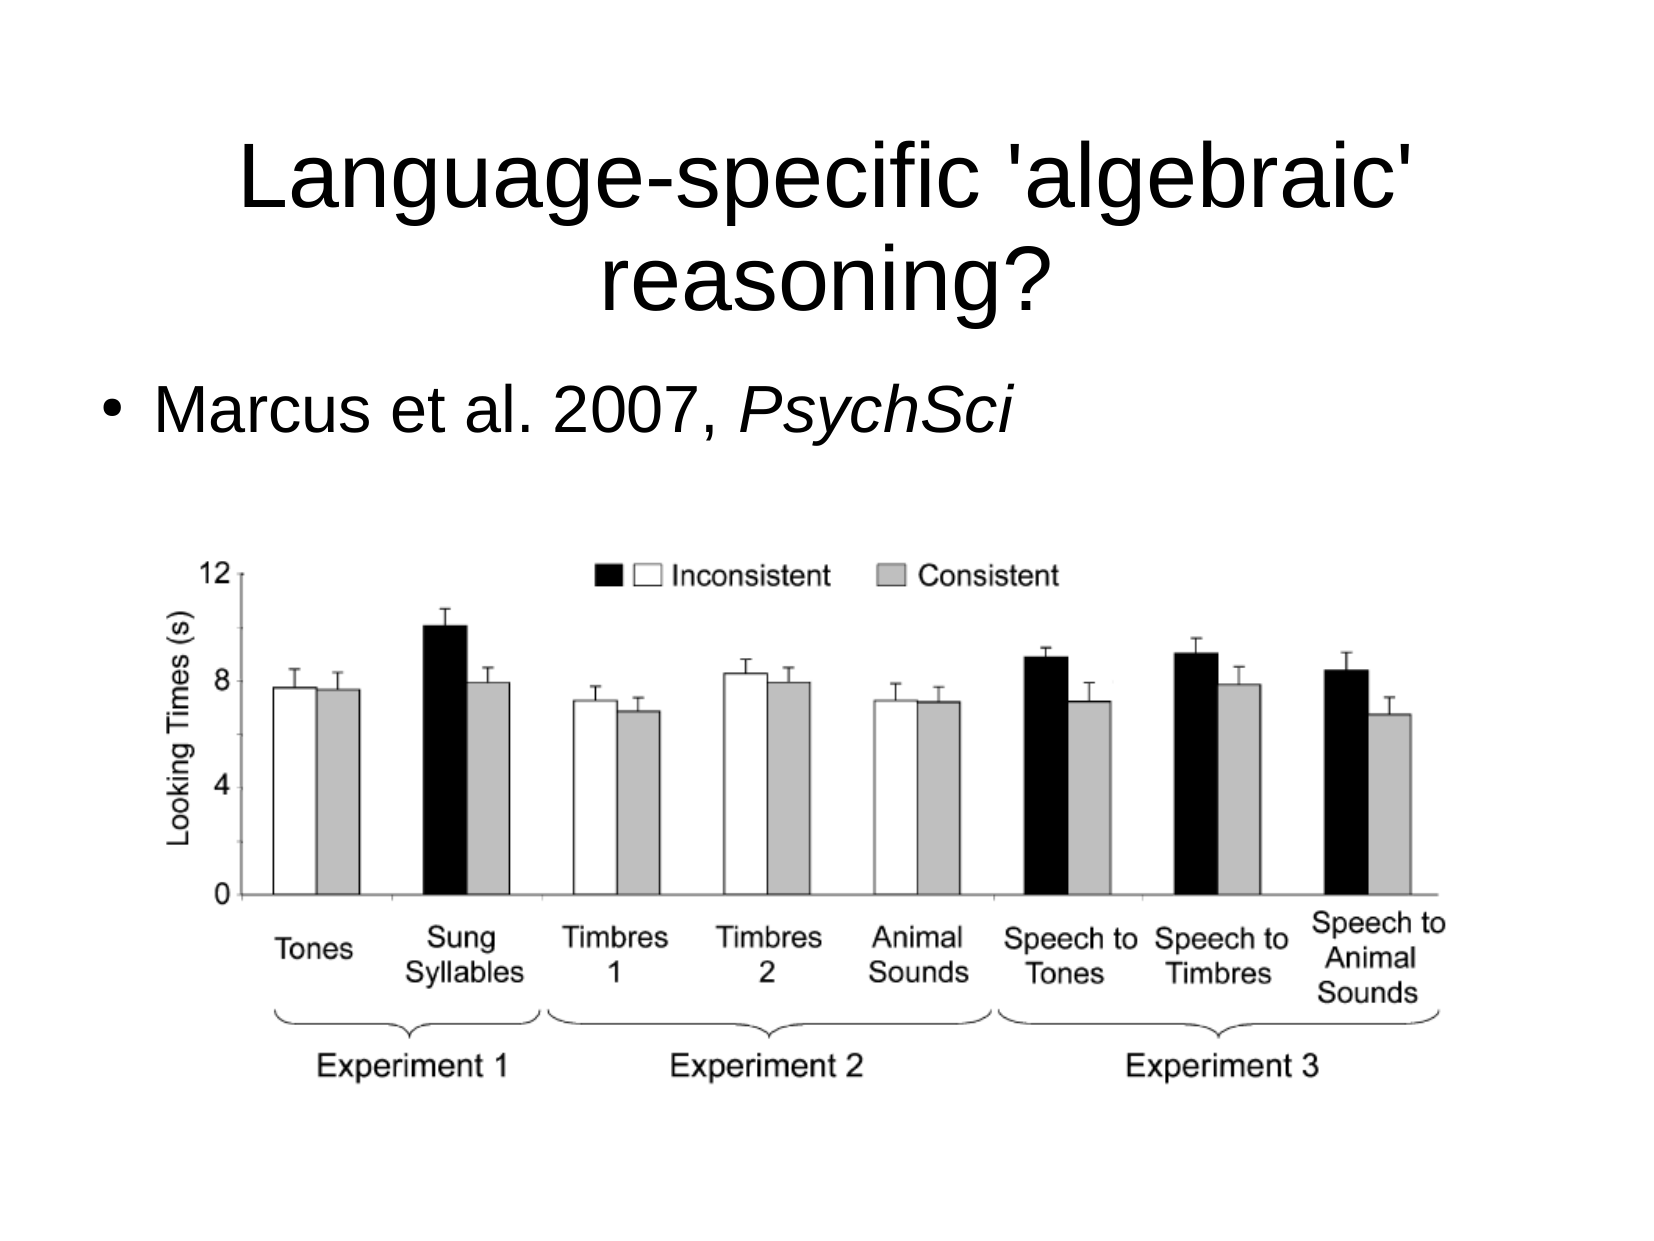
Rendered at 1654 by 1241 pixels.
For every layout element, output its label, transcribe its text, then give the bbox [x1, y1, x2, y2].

picture [165, 560, 1447, 1086]
title Language-specific 'algebraic' reasoning? [82, 124, 1571, 330]
list Marcus et al. 2007, PsychSci [82, 371, 1571, 1175]
